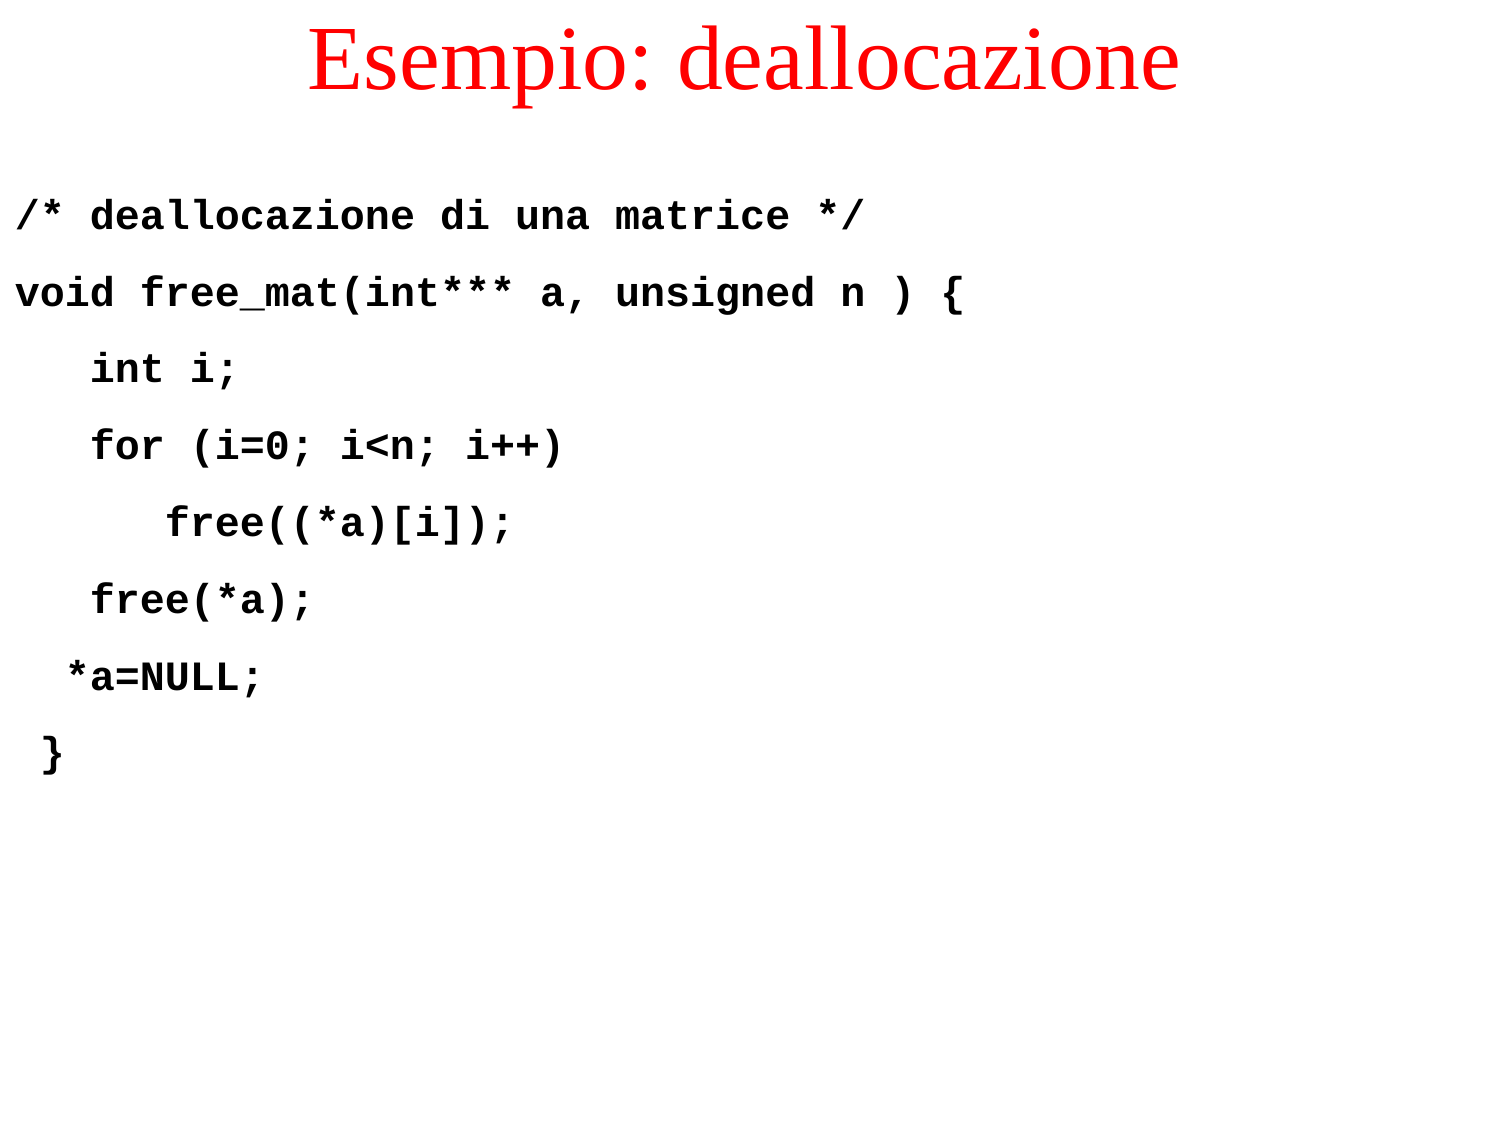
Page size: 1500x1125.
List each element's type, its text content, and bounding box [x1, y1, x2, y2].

list /* deallocazione di una matrice */ void free_mat(int*** a, unsigned n ) { int i; for (i=0; i<n; i++) free((*a)[i]); free(*a); *a=NULL; } [0, 187, 1500, 1071]
title Esempio: deallocazione [107, 0, 1383, 187]
